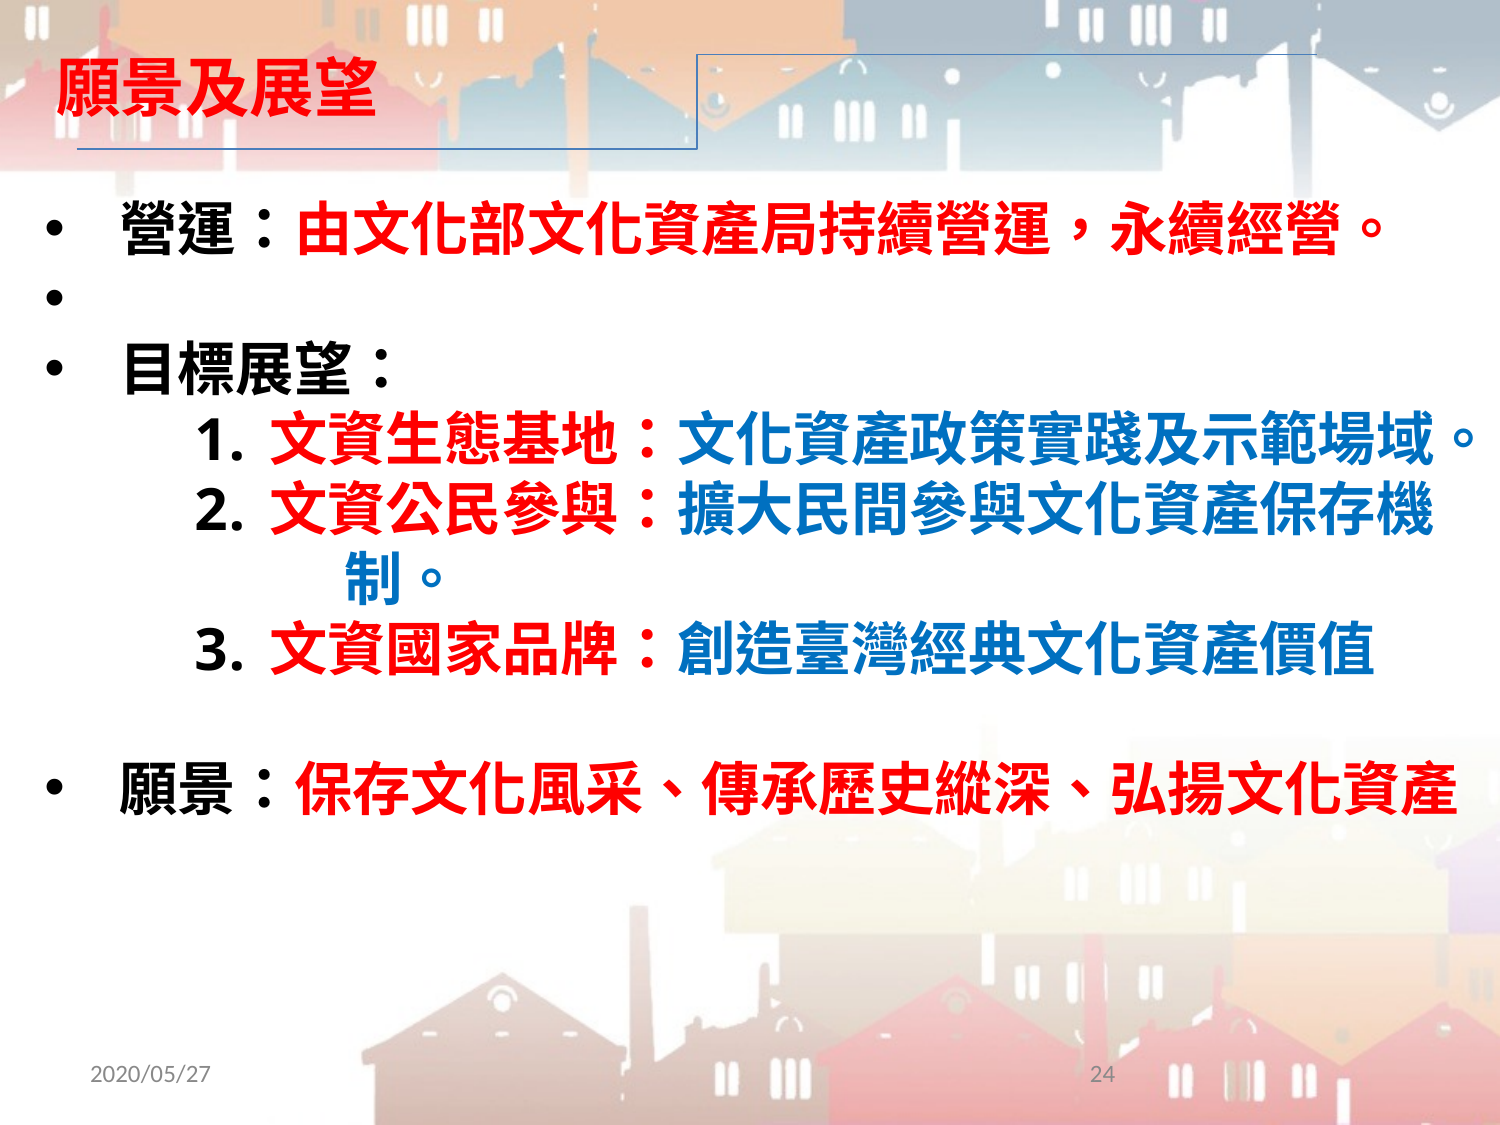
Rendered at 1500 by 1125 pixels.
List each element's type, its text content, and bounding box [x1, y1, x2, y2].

text_box 營運：由文化部文化資產局持續營運，永續經營。 目標展望： 文資生態基地：文化資產政策實踐及示範場域。 文資公民參與：擴大民間參與文化資產保存機制。 文資國家品牌：創造臺灣經典文化資產價值 願景：保存文化風采、傳承歷史縱深、弘揚文化資產 [29, 184, 1500, 829]
text_box 24 [1074, 1042, 1426, 1103]
text_box 2020/05/27 [75, 1042, 426, 1103]
text_box 願景及展望 [41, 38, 519, 146]
